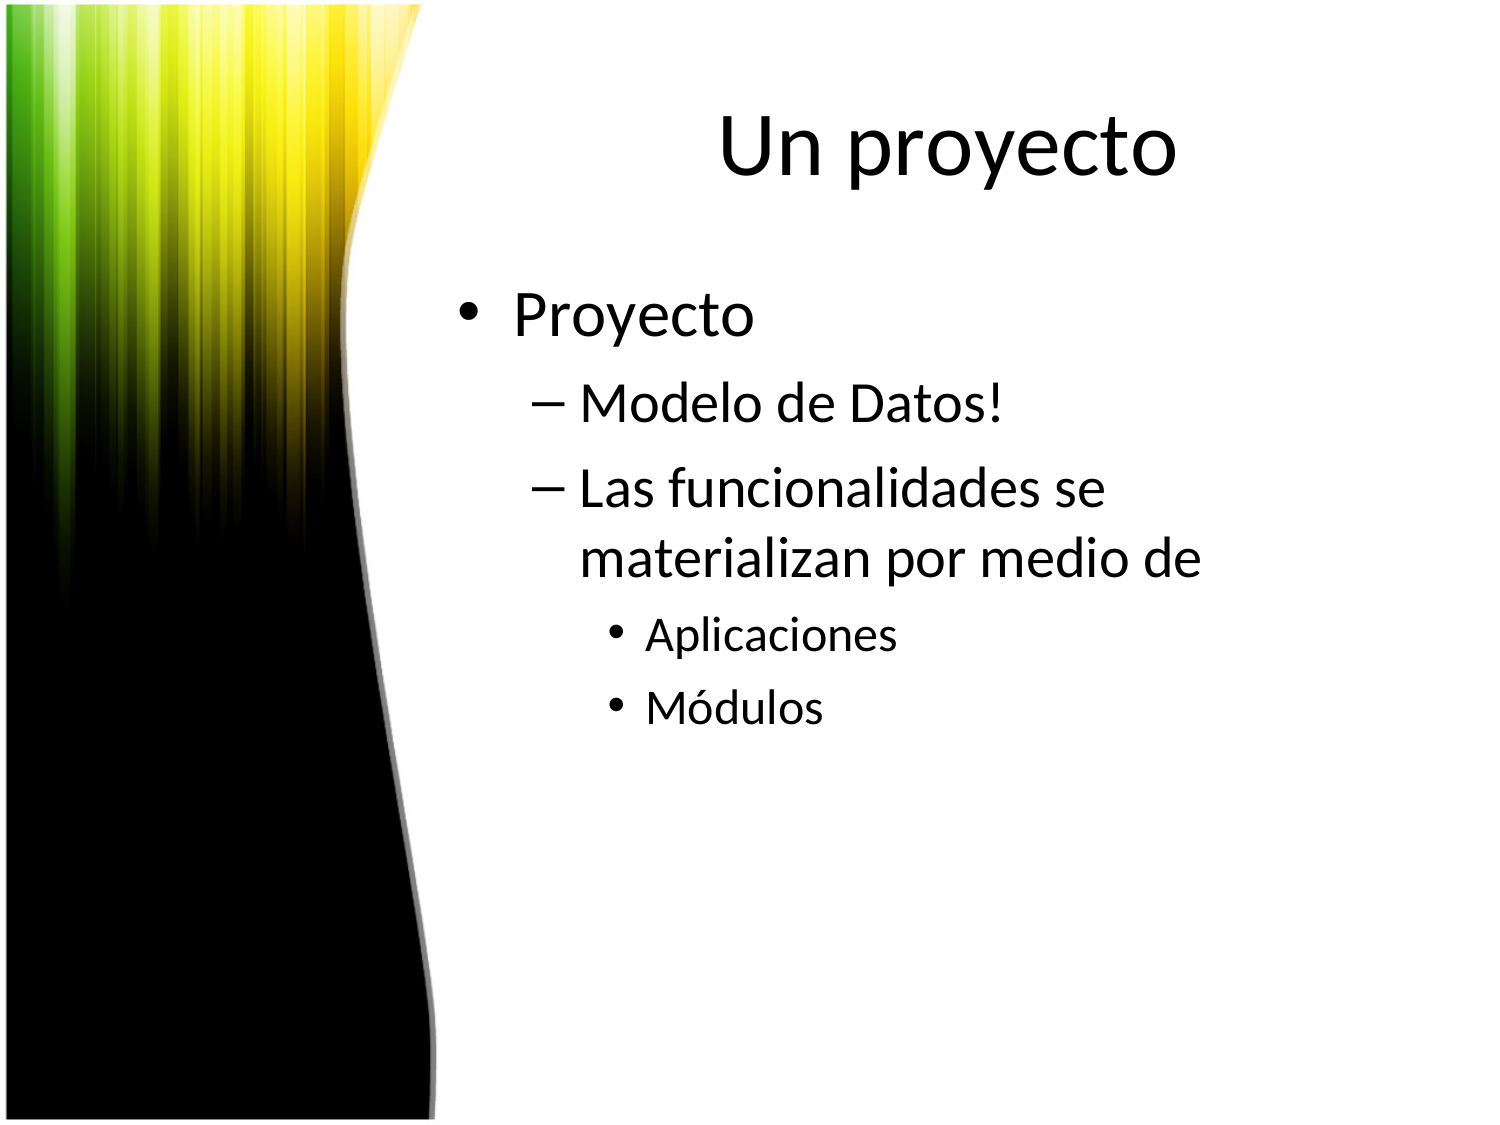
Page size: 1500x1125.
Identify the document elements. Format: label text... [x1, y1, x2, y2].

picture [0, 0, 1500, 1125]
list Proyecto Modelo de Datos! Las funcionalidades se materializan por medio de Aplicaciones Módulos [442, 262, 1426, 1006]
title Un proyecto [472, 20, 1426, 257]
